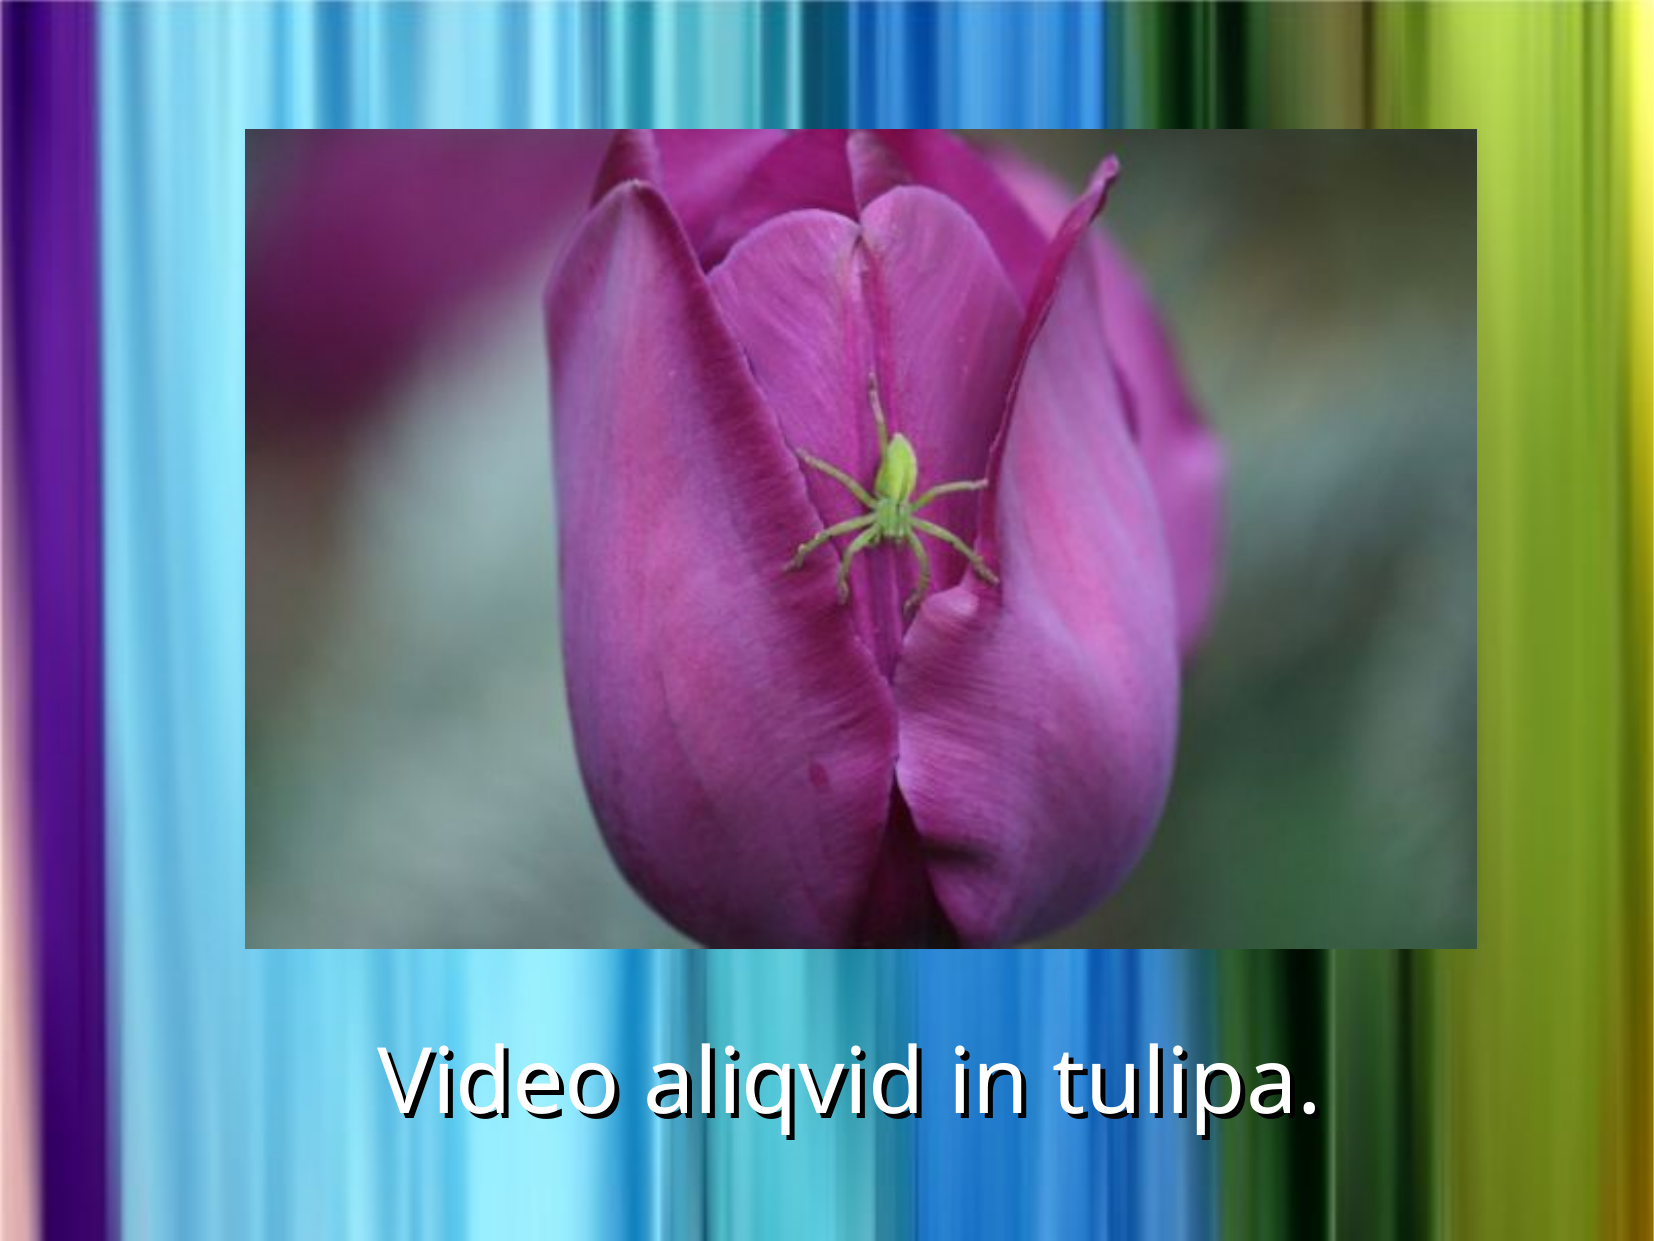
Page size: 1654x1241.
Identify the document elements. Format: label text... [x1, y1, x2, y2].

picture [0, 0, 1654, 1241]
title Video aliqvid in tulipa. [106, 974, 1595, 1182]
